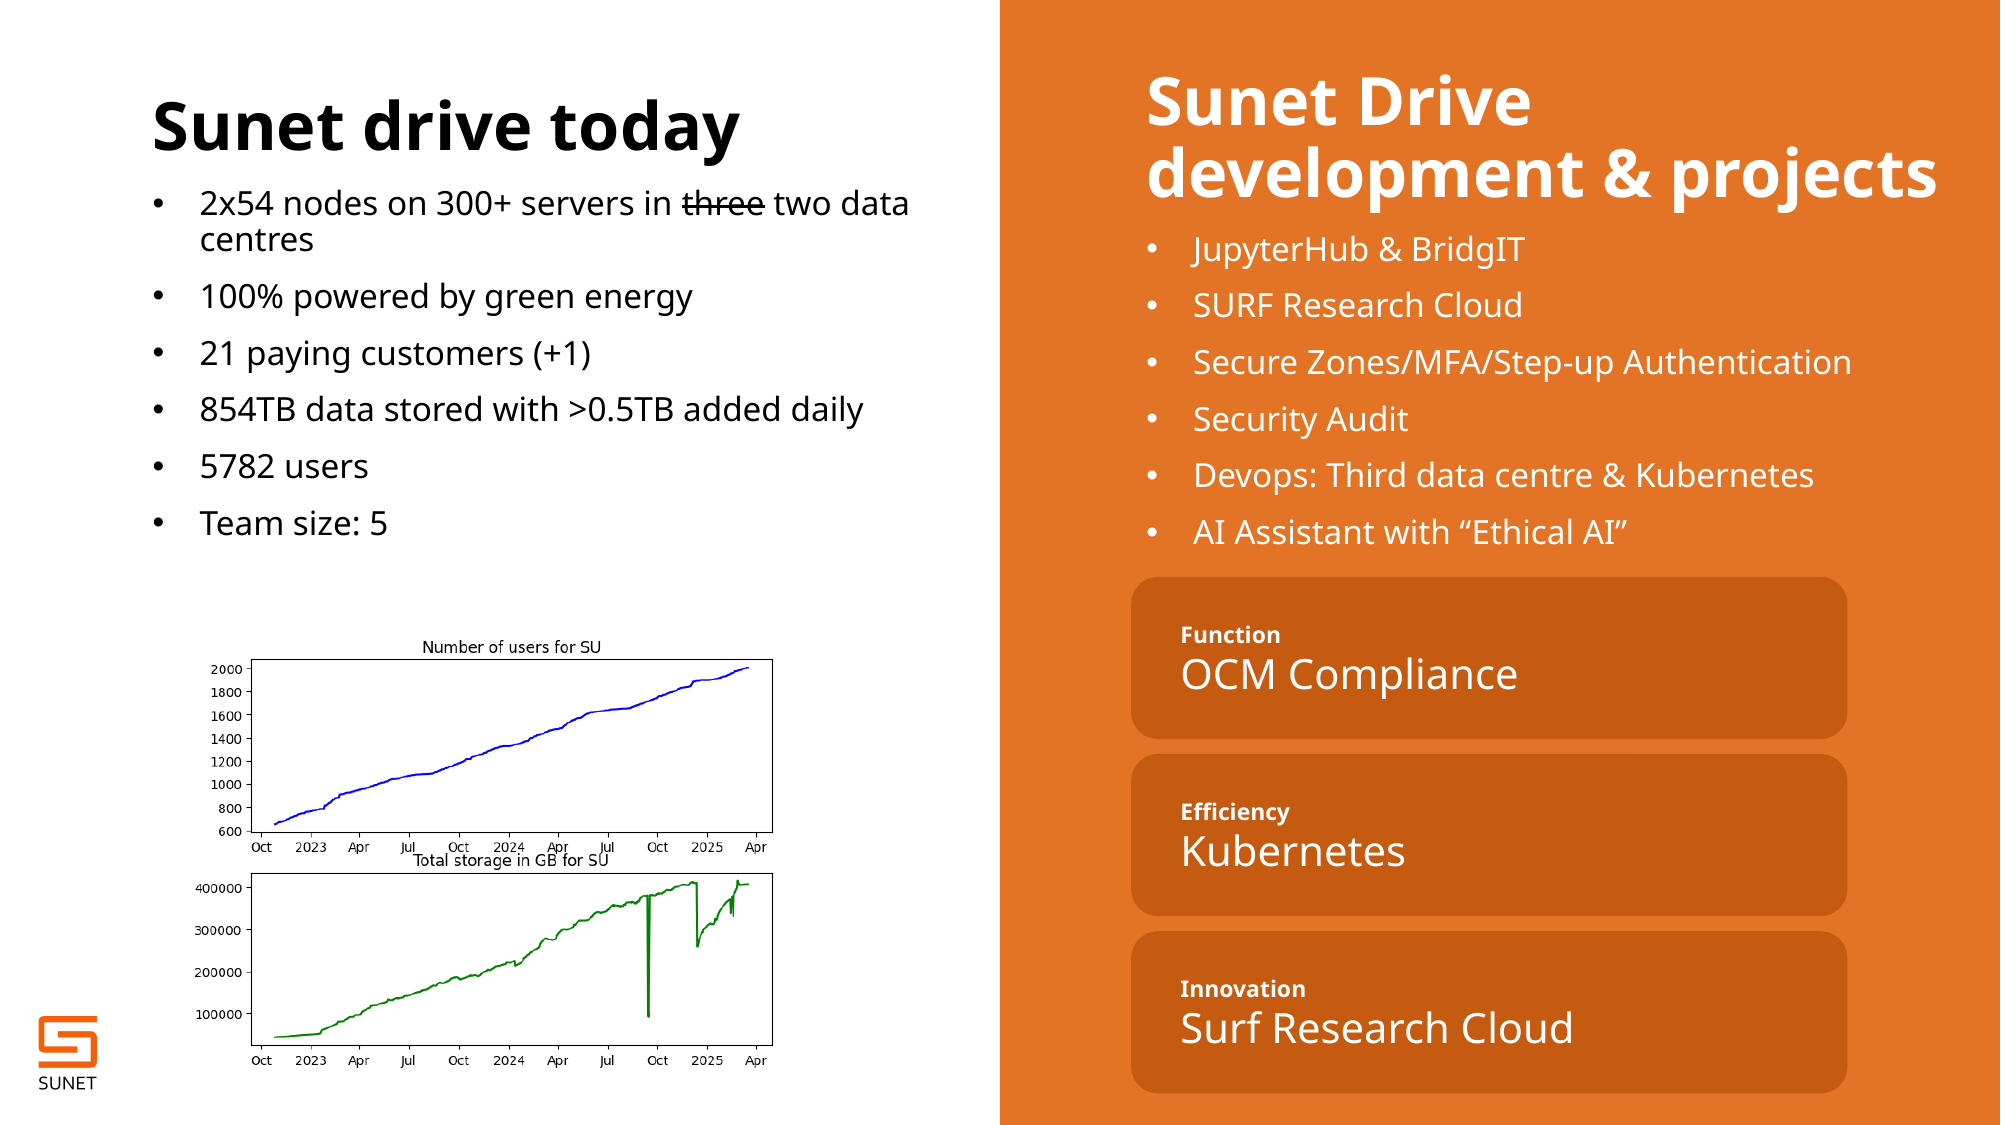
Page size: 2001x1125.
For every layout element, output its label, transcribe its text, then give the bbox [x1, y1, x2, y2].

picture [189, 636, 778, 1070]
text_box Efficiency Kubernetes [1131, 753, 1848, 917]
text_box Innovation Surf Research Cloud [1131, 931, 1848, 1094]
picture [38, 1016, 97, 1094]
text_box Sunet Drive development & projects [1131, 0, 1967, 220]
list 2x54 nodes on 300+ servers in three two data centres 100% powered by green energy 21 paying customers (+1) 854TB data stored with >0.5TB added daily 5782 users Team size: 5 [137, 179, 937, 759]
title Sunet drive today [137, 65, 938, 173]
text_box Function OCM Compliance [1131, 576, 1848, 740]
text_box JupyterHub & BridgIT SURF Research Cloud Secure Zones/MFA/Step-up Authentication Security Audit Devops: Third data centre & Kubernetes AI Assistant with “Ethical AI” [1131, 224, 2000, 842]
